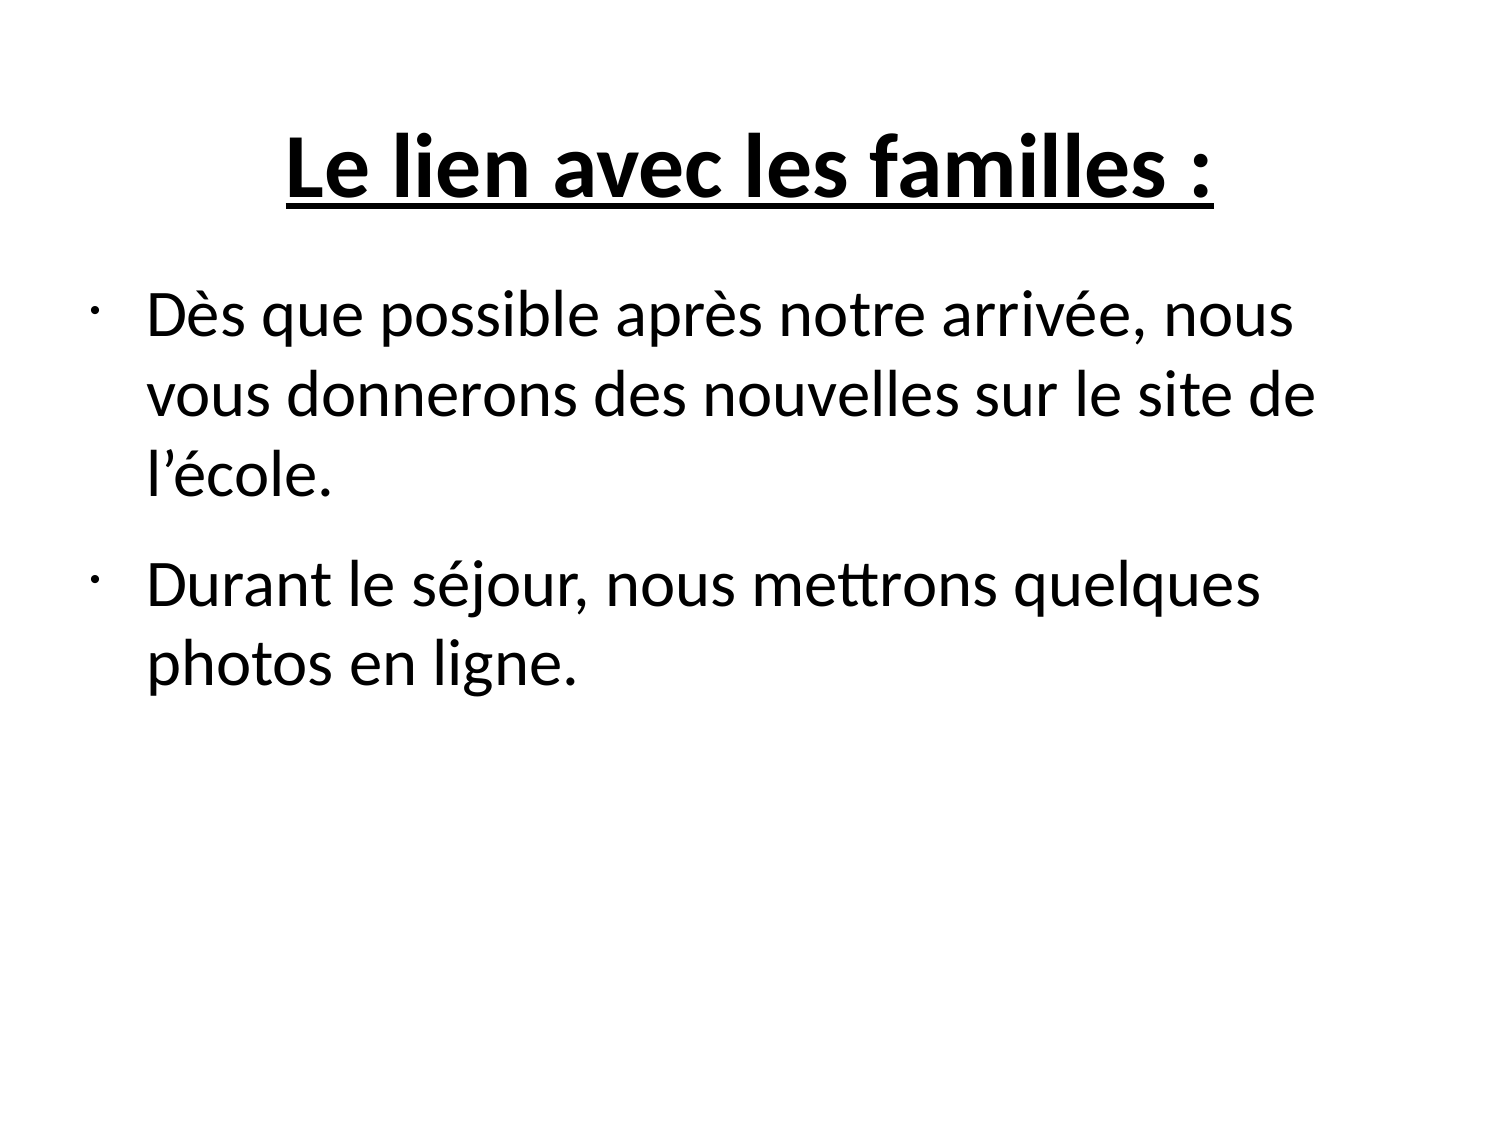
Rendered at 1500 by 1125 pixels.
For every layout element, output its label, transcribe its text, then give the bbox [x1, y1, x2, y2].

title Le lien avec les familles : [75, 0, 1425, 176]
list Dès que possible après notre arrivée, nous vous donnerons des nouvelles sur le site de l’école. Durant le séjour, nous mettrons quelques photos en ligne. [75, 262, 1425, 1005]
